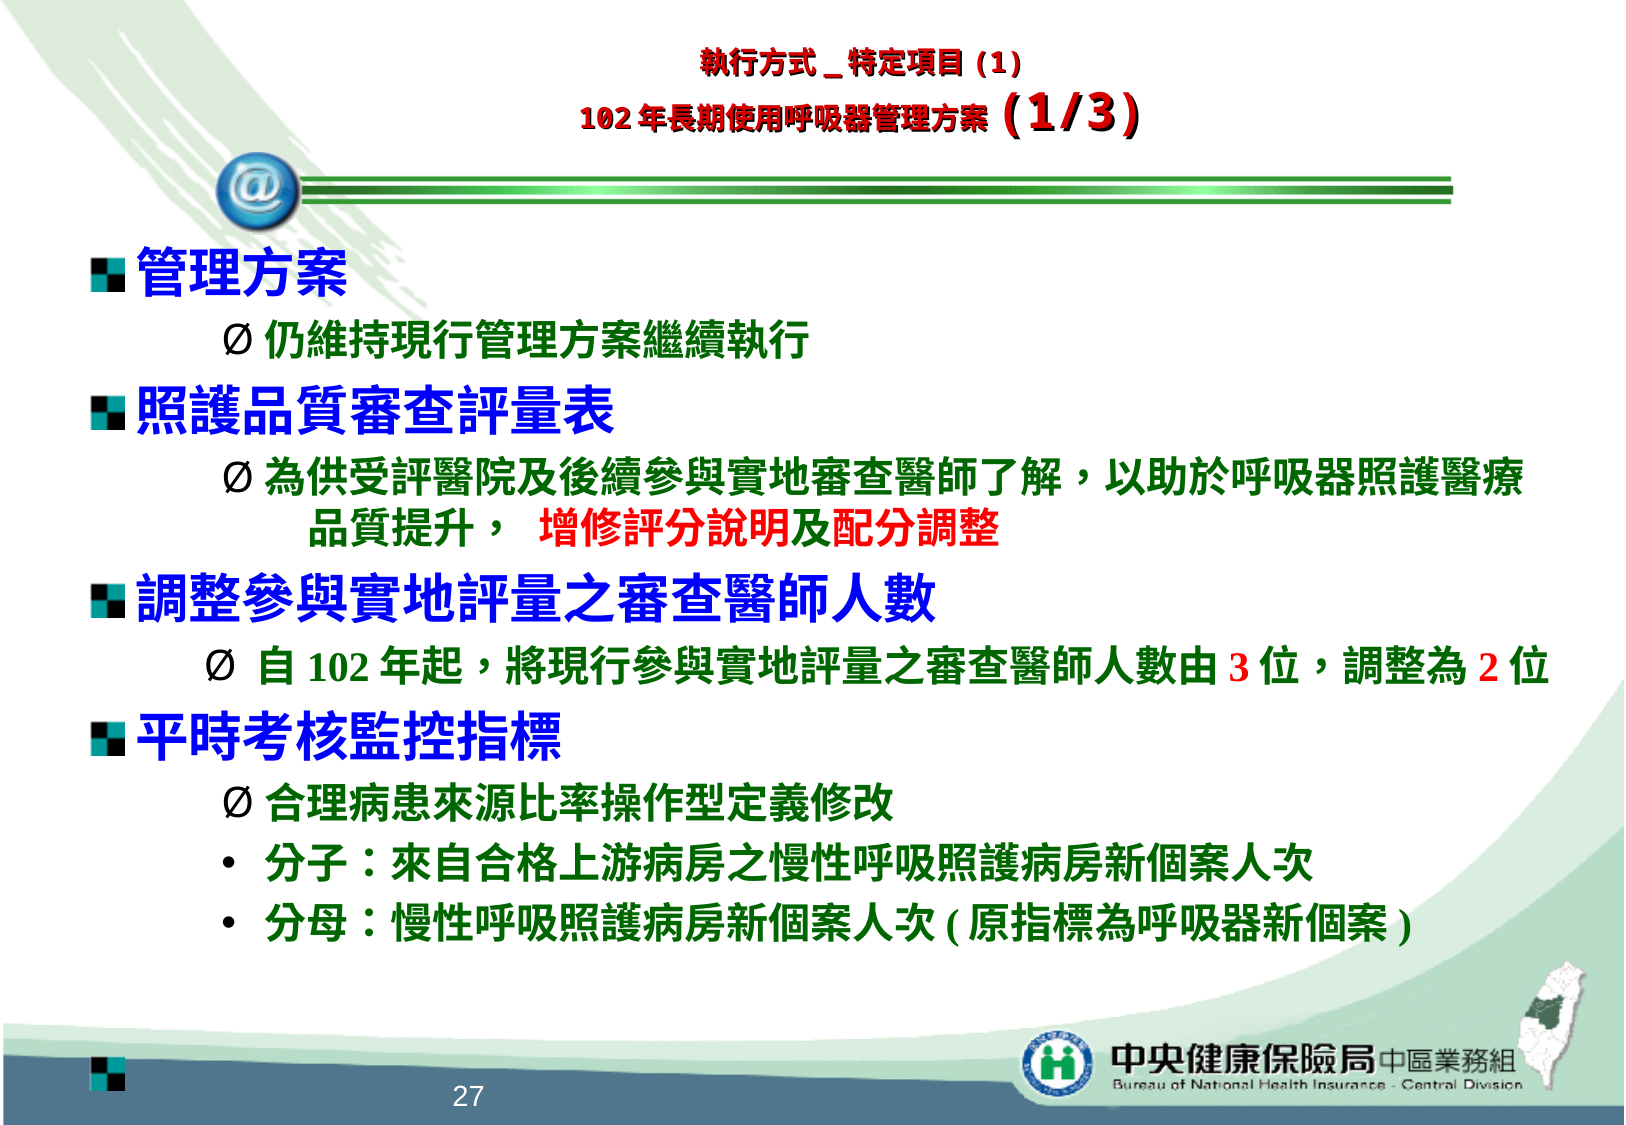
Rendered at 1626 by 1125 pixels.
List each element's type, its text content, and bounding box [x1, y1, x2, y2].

text_box [437, 1065, 817, 1125]
list 管理方案 仍維持現行管理方案繼續執行 照護品質審查評量表 為供受評醫院及後續參與實地審查醫師了解，以助於呼吸器照護醫療品質提升， 增修評分說明及配分調整 調整參與實地評量之審查醫師人數 自102年起，將現行參與實地評量之審查醫師人數由3位，調整為2位 平時考核監控指標 合理病患來源比率操作型定義修改 分子：來自合格上游病房之慢性呼吸照護病房新個案人次 分母：慢性呼吸照護病房新個案人次(原指標為呼吸器新個案) [68, 231, 1578, 971]
title 執行方式_特定項目(1) 102年長期使用呼吸器管理方案(1/3) [162, 0, 1562, 185]
